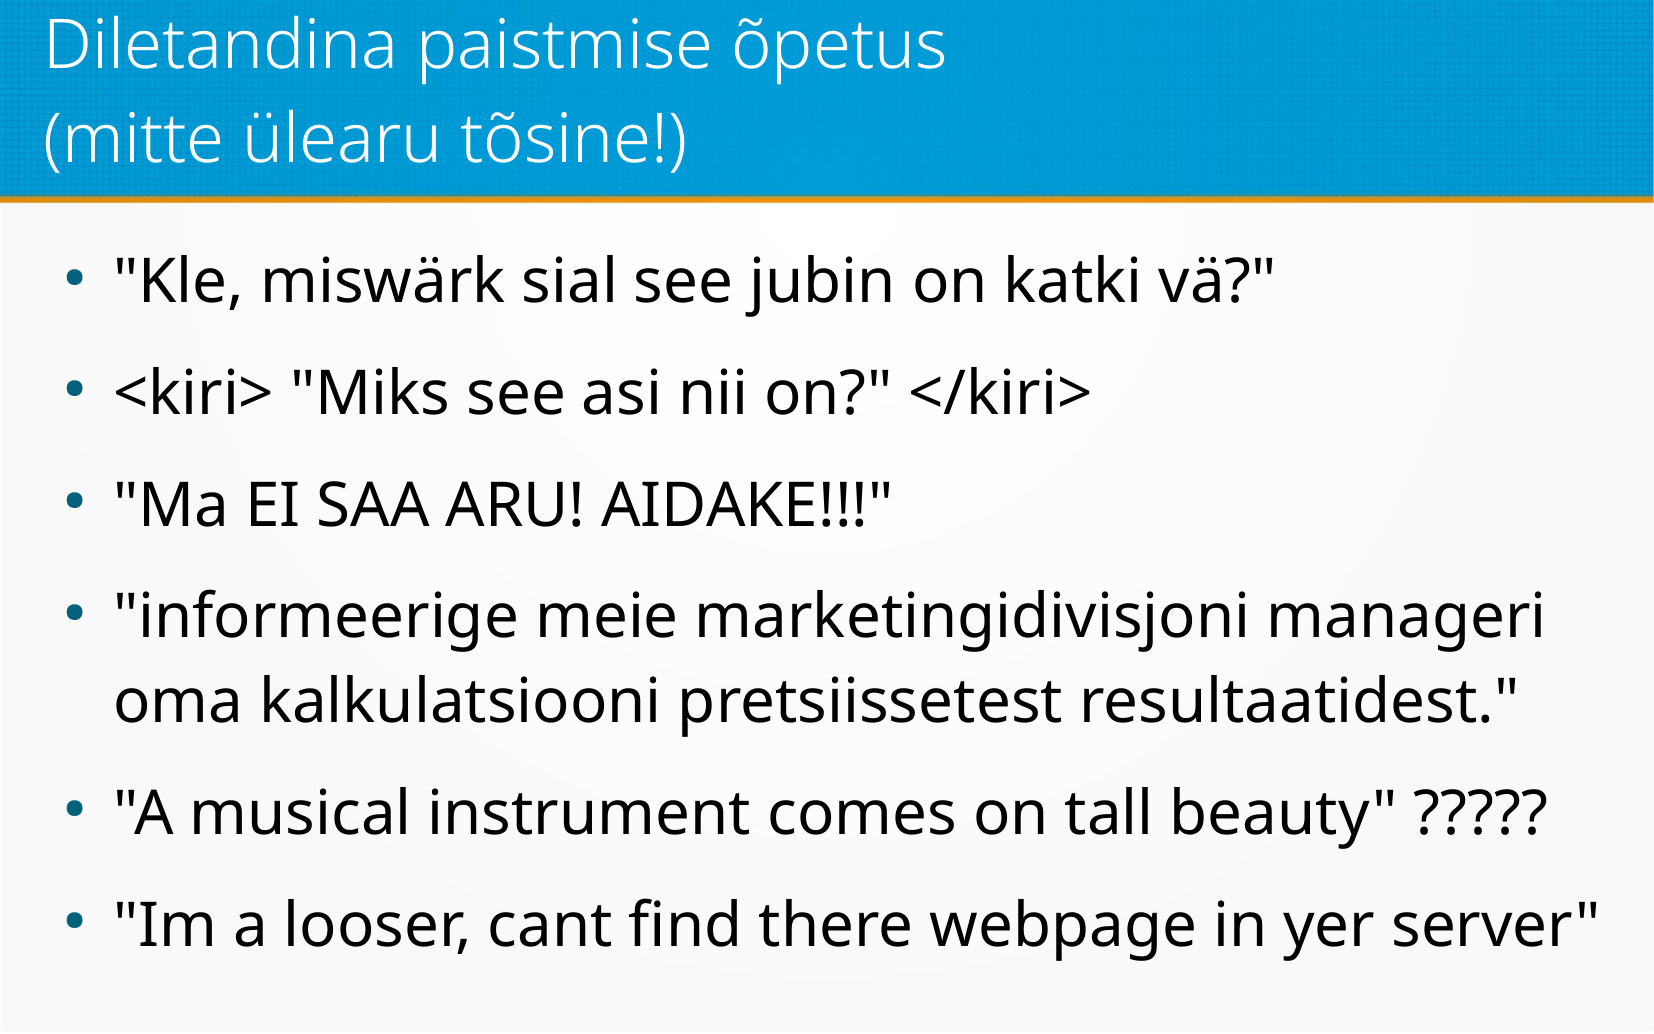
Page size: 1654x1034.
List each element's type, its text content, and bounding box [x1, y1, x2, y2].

title Diletandina paistmise õpetus (mitte ülearu tõsine!) [43, 0, 1619, 184]
picture [0, 195, 1654, 1034]
list "Kle, miswärk sial see jubin on katki vä?" <kiri> "Miks see asi nii on?" </kiri> "Ma EI SAA ARU! AIDAKE!!!" "informeerige meie marketingidivisjoni manageri oma kalkulatsiooni pretsiissetest resultaatidest." "A musical instrument comes on tall beauty" ????? "Im a looser, cant find there webpage in yer server" [47, 236, 1607, 1002]
